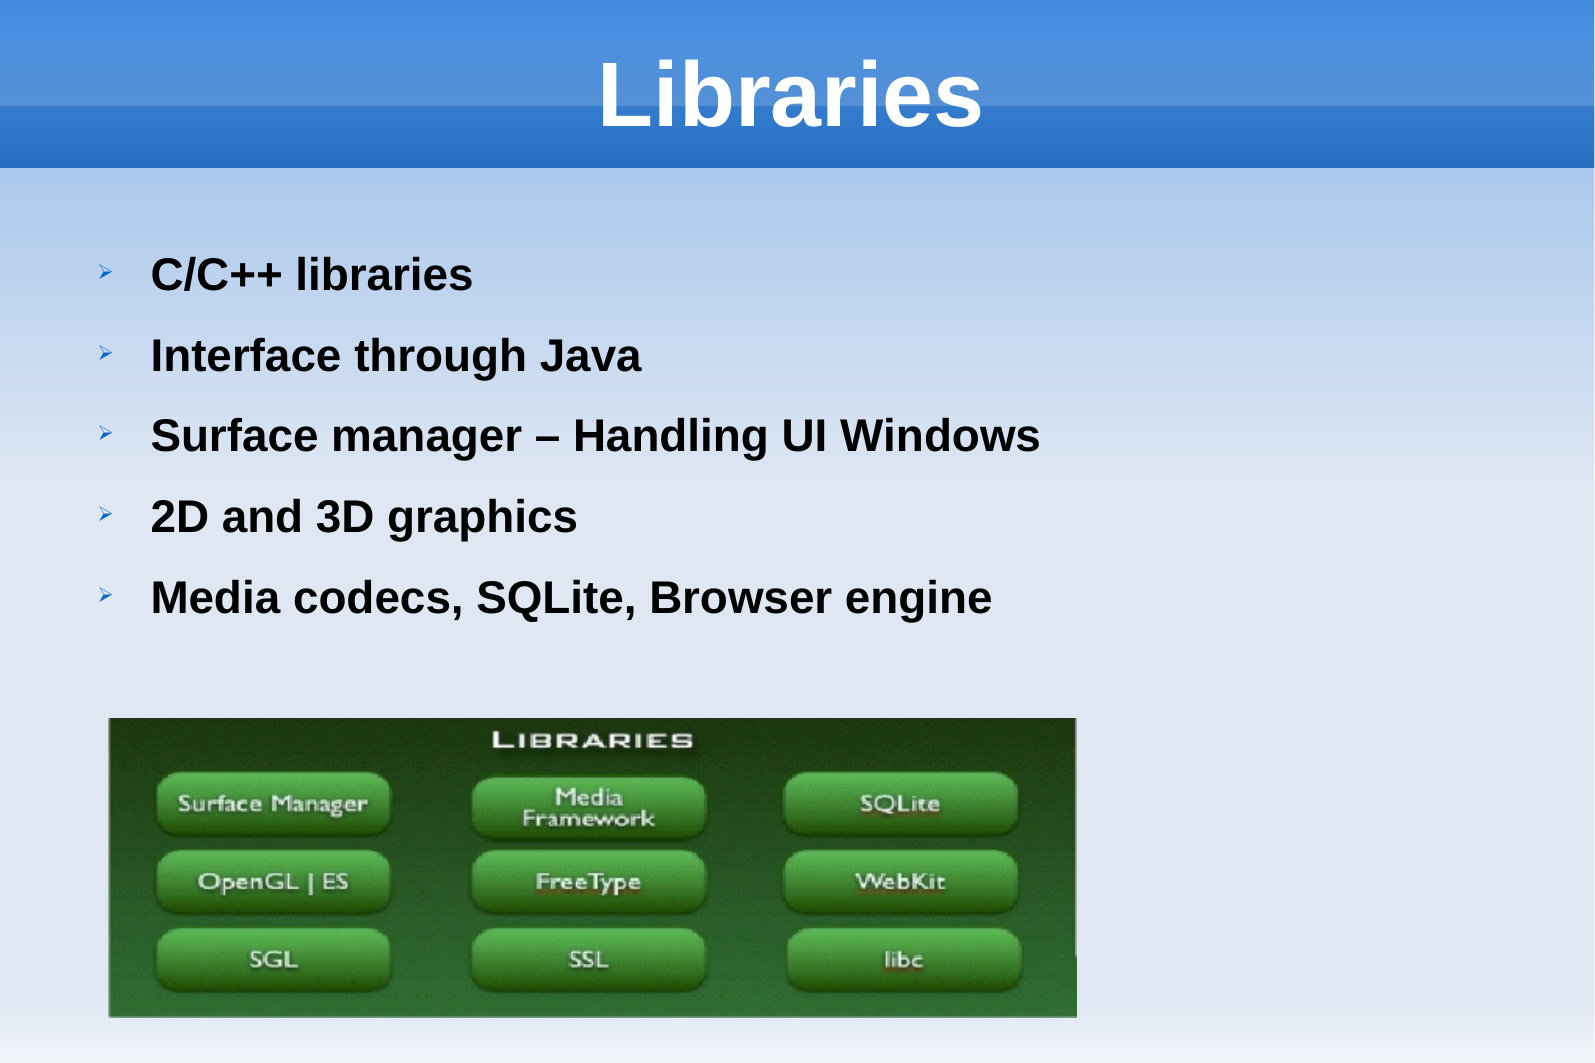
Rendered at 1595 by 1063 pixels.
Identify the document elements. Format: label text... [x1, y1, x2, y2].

picture [0, 0, 1595, 1063]
list C/C++ libraries Interface through Java Surface manager – Handling UI Windows 2D and 3D graphics Media codecs, SQLite, Browser engine [79, 248, 1515, 936]
title Libraries [74, 13, 1510, 177]
chart [108, 718, 1077, 1018]
